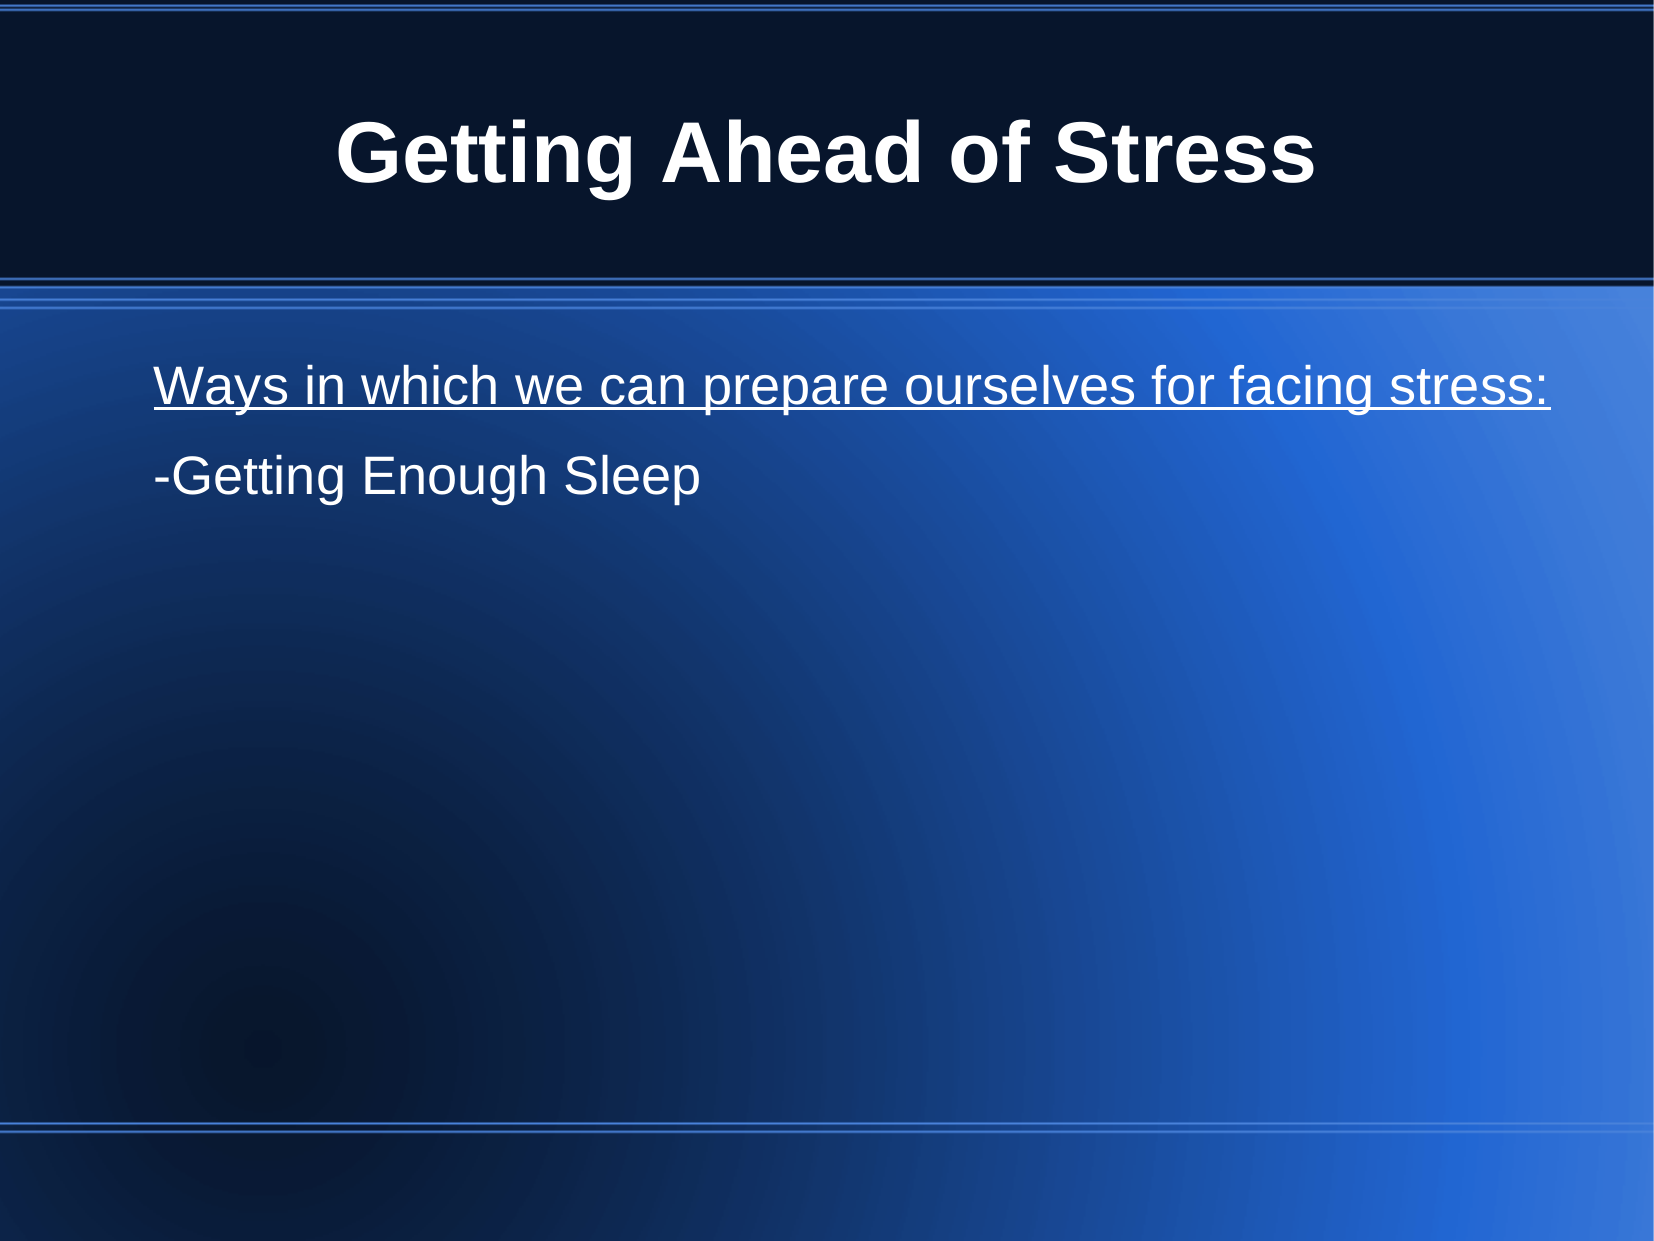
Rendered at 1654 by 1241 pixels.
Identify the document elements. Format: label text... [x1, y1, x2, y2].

picture [0, 0, 1654, 1241]
title Getting Ahead of Stress [82, 49, 1571, 257]
list Ways in which we can prepare ourselves for facing stress: -Getting Enough Sleep [82, 355, 1571, 1058]
